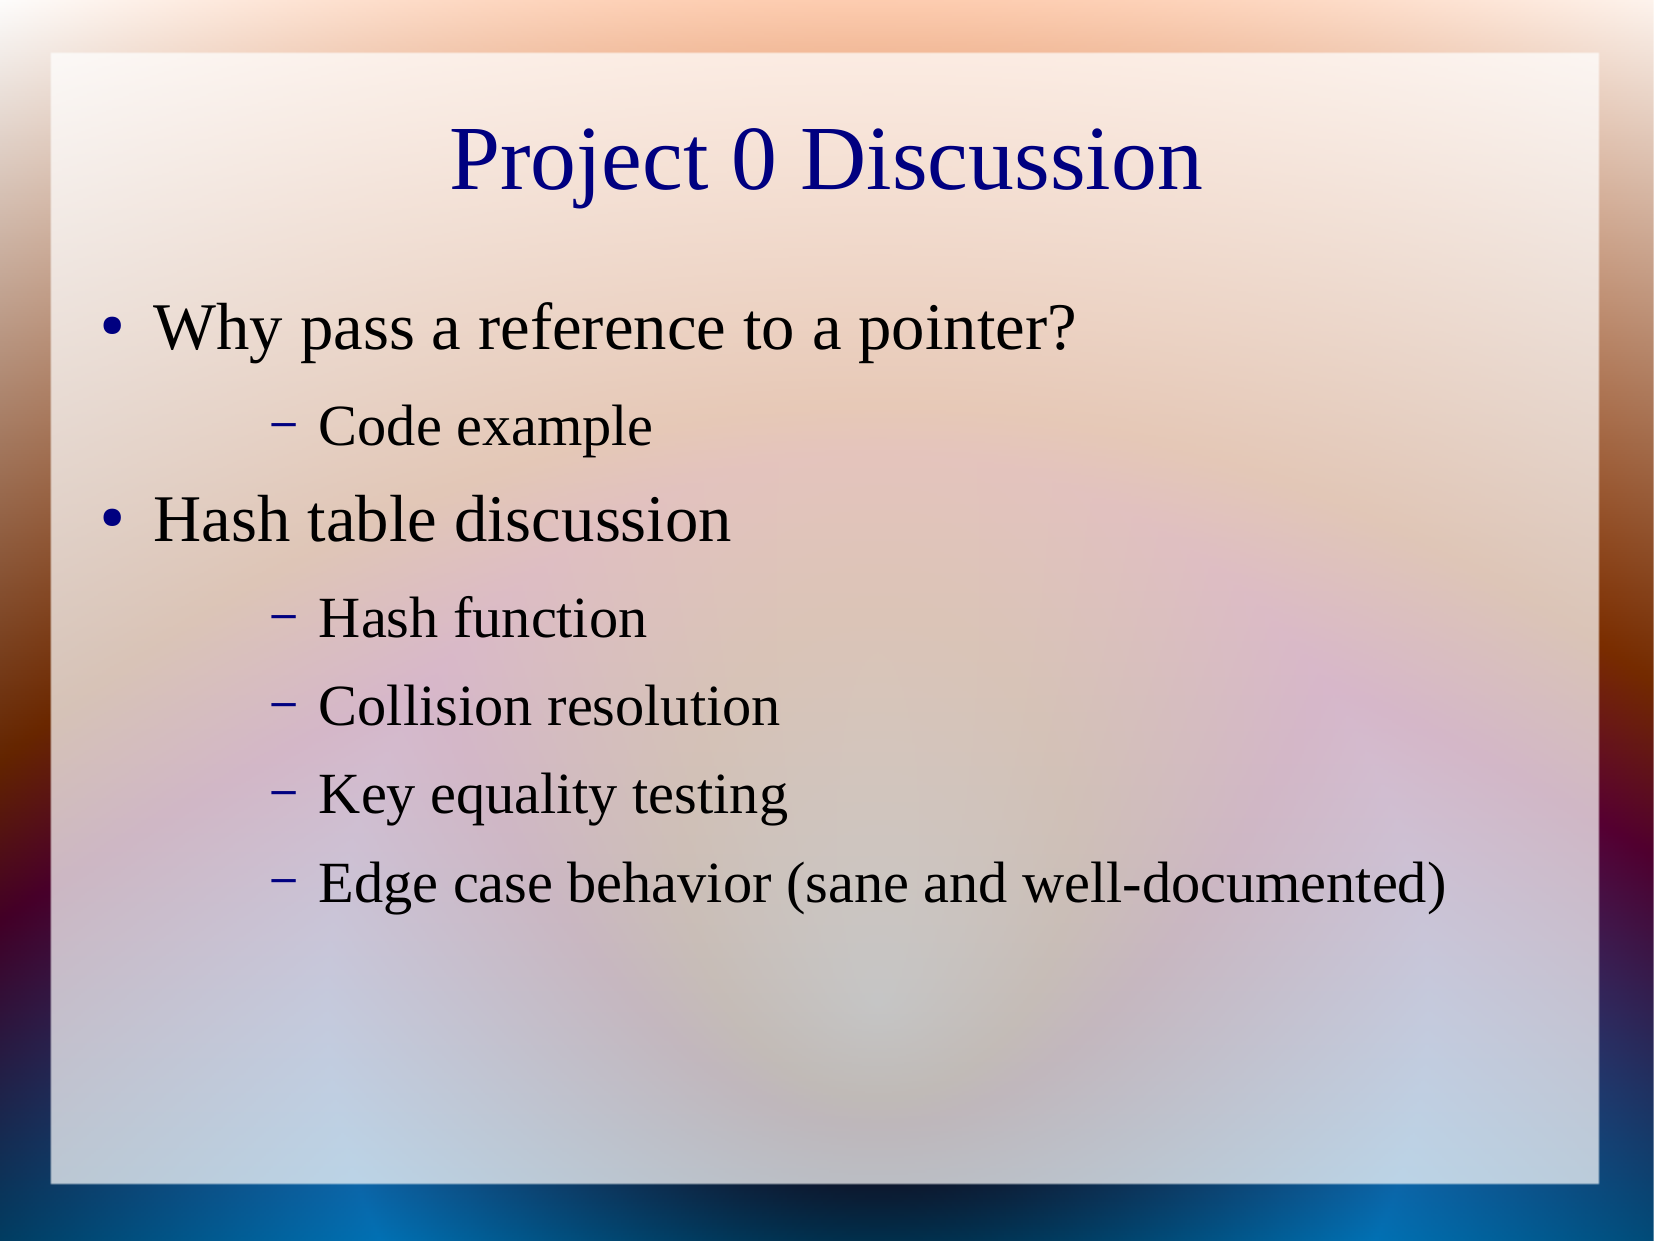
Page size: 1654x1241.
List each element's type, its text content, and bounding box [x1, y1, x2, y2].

title Project 0 Discussion [82, 62, 1571, 256]
picture [0, 0, 1654, 1241]
list Why pass a reference to a pointer? Code example Hash table discussion Hash function Collision resolution Key equality testing Edge case behavior (sane and well-documented) [82, 290, 1571, 1019]
